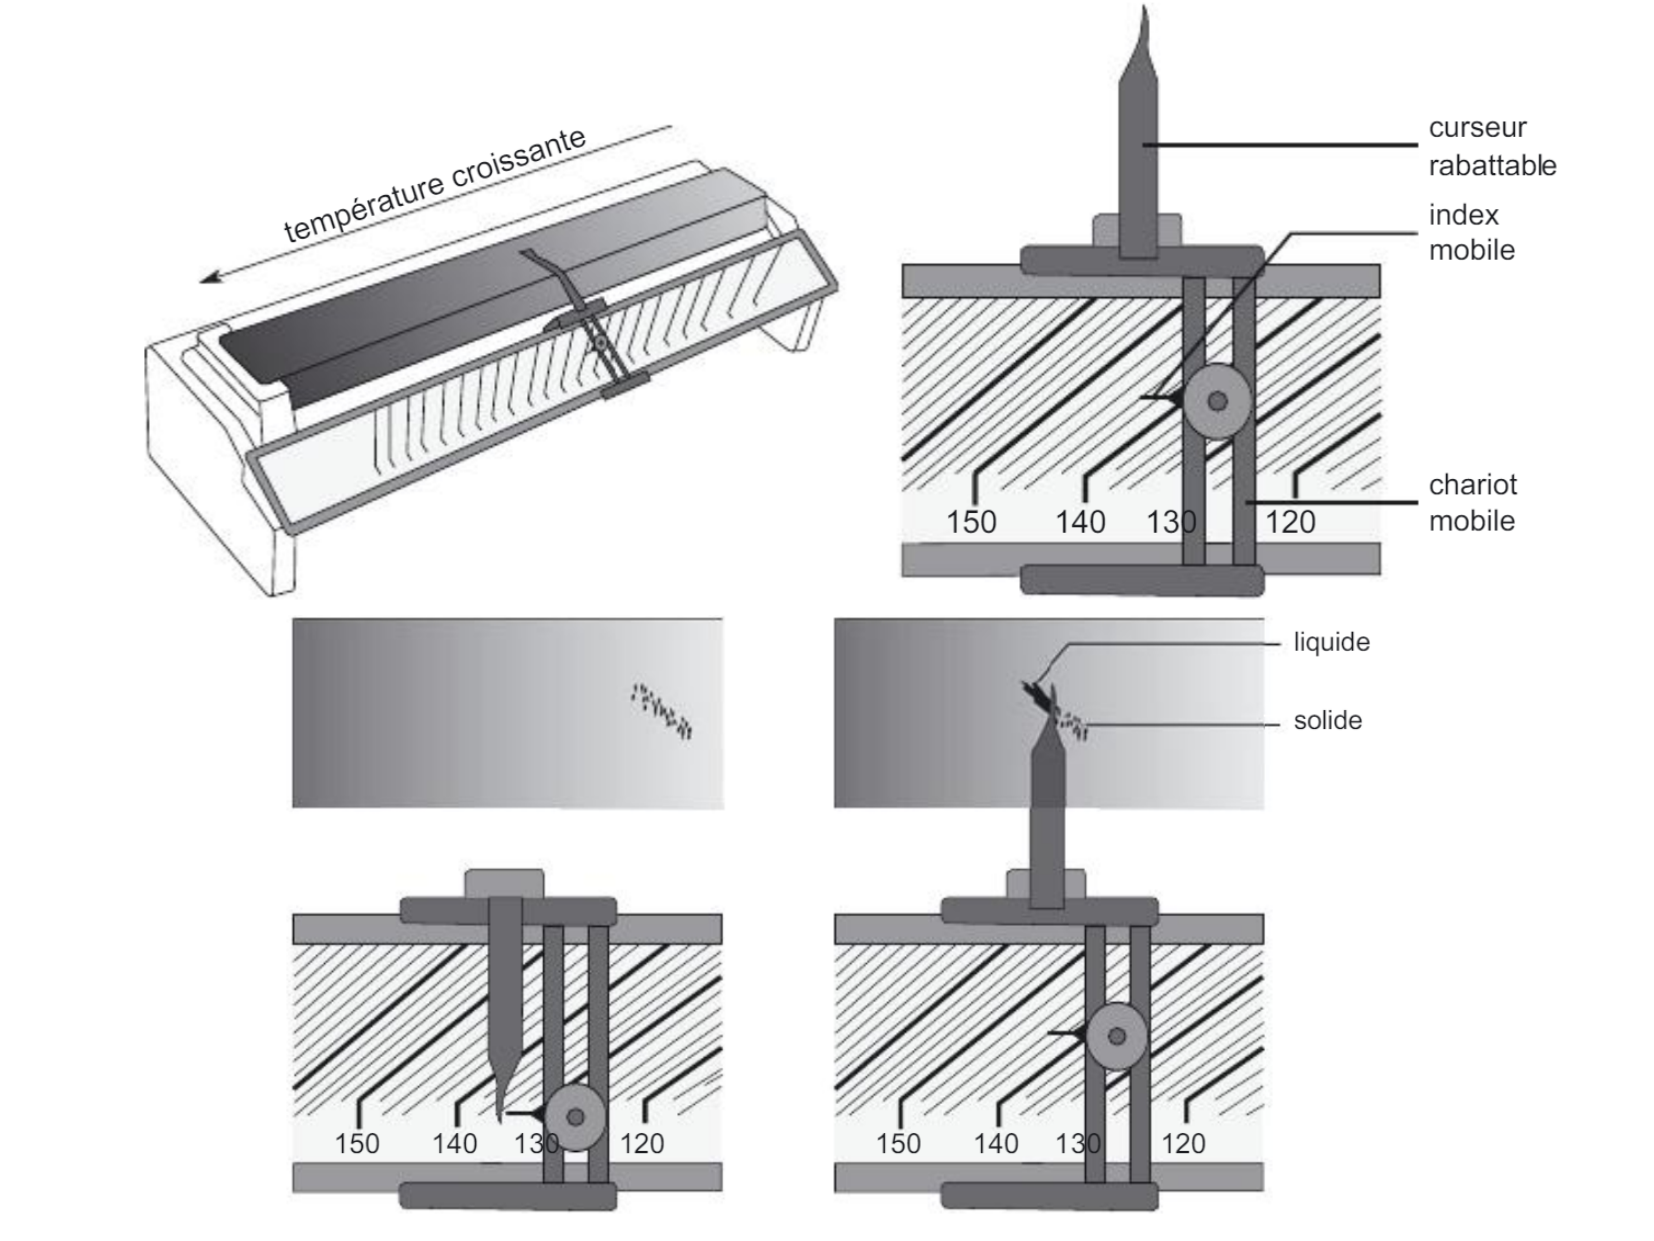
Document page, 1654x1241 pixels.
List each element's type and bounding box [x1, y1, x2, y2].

picture [139, 2, 1560, 603]
picture [285, 615, 1371, 1217]
